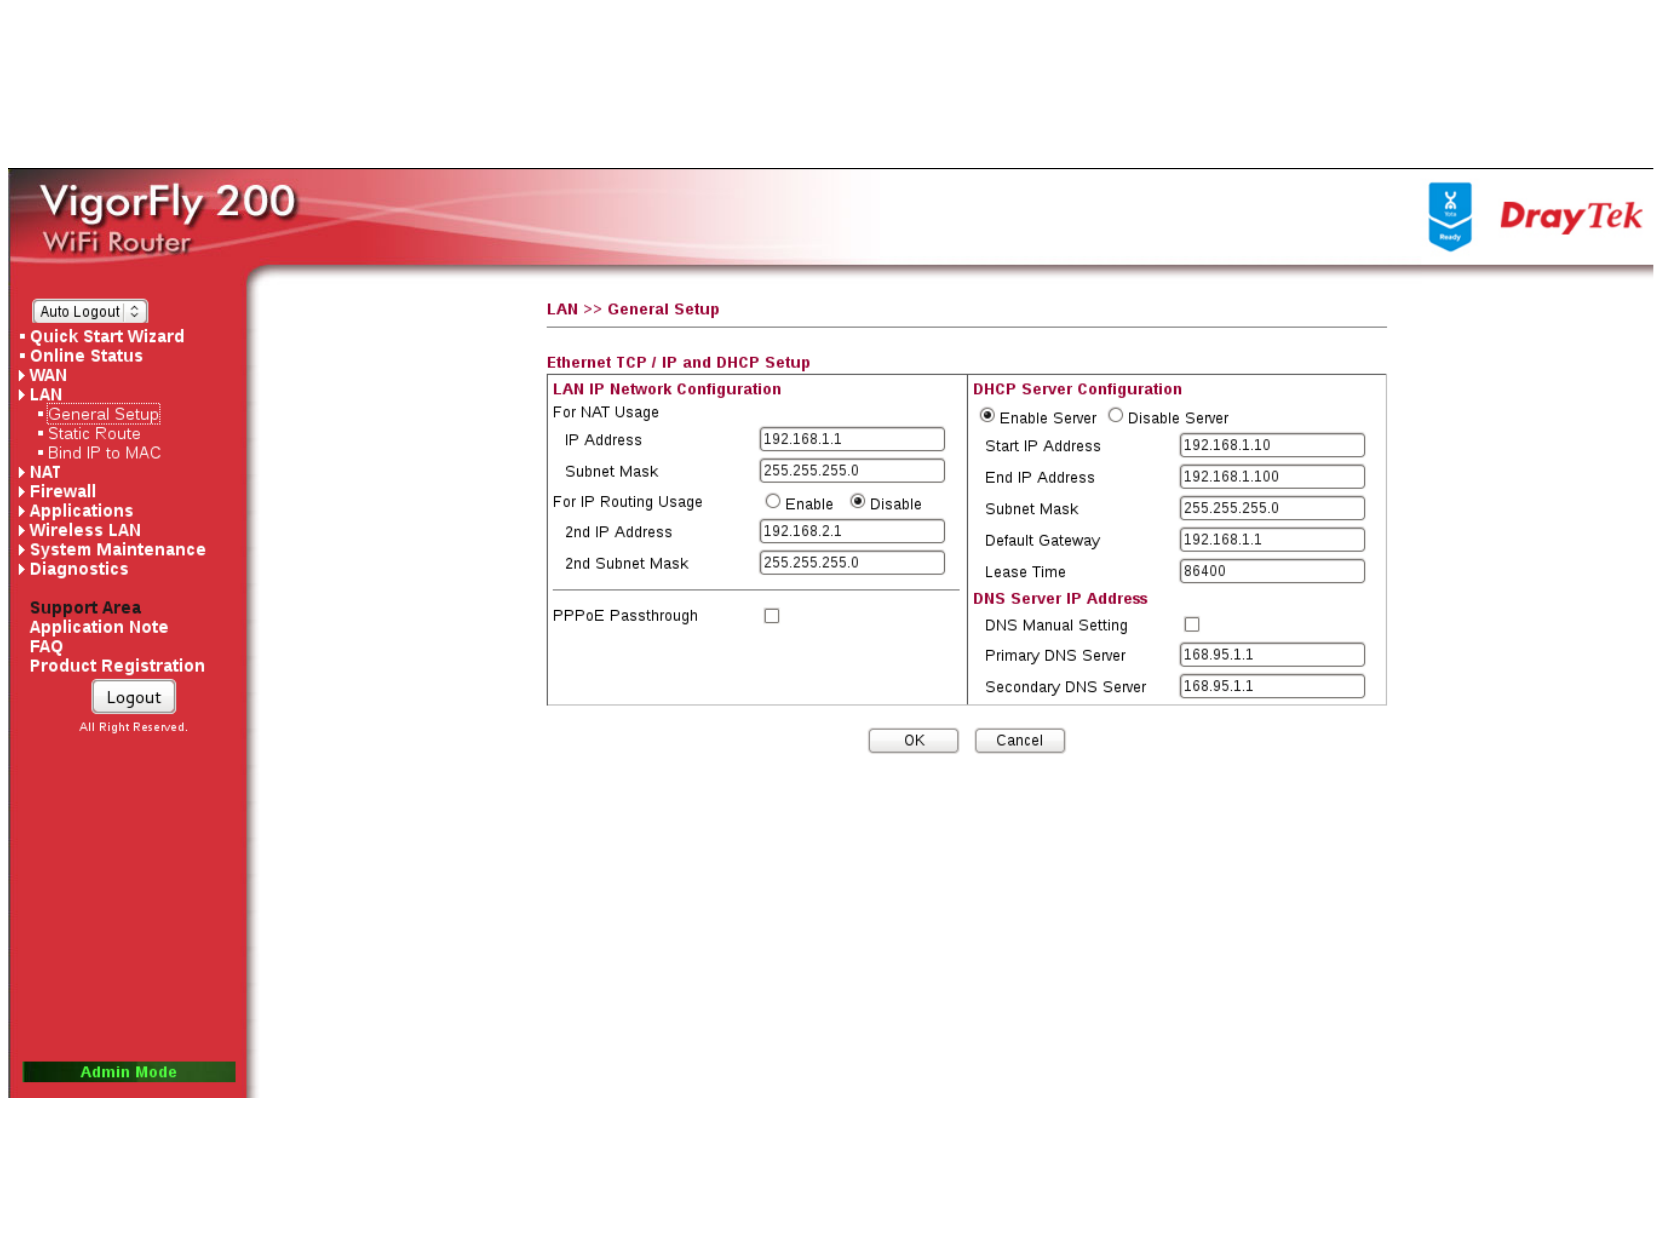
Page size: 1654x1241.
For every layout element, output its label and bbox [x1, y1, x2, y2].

picture [8, 168, 1654, 1098]
